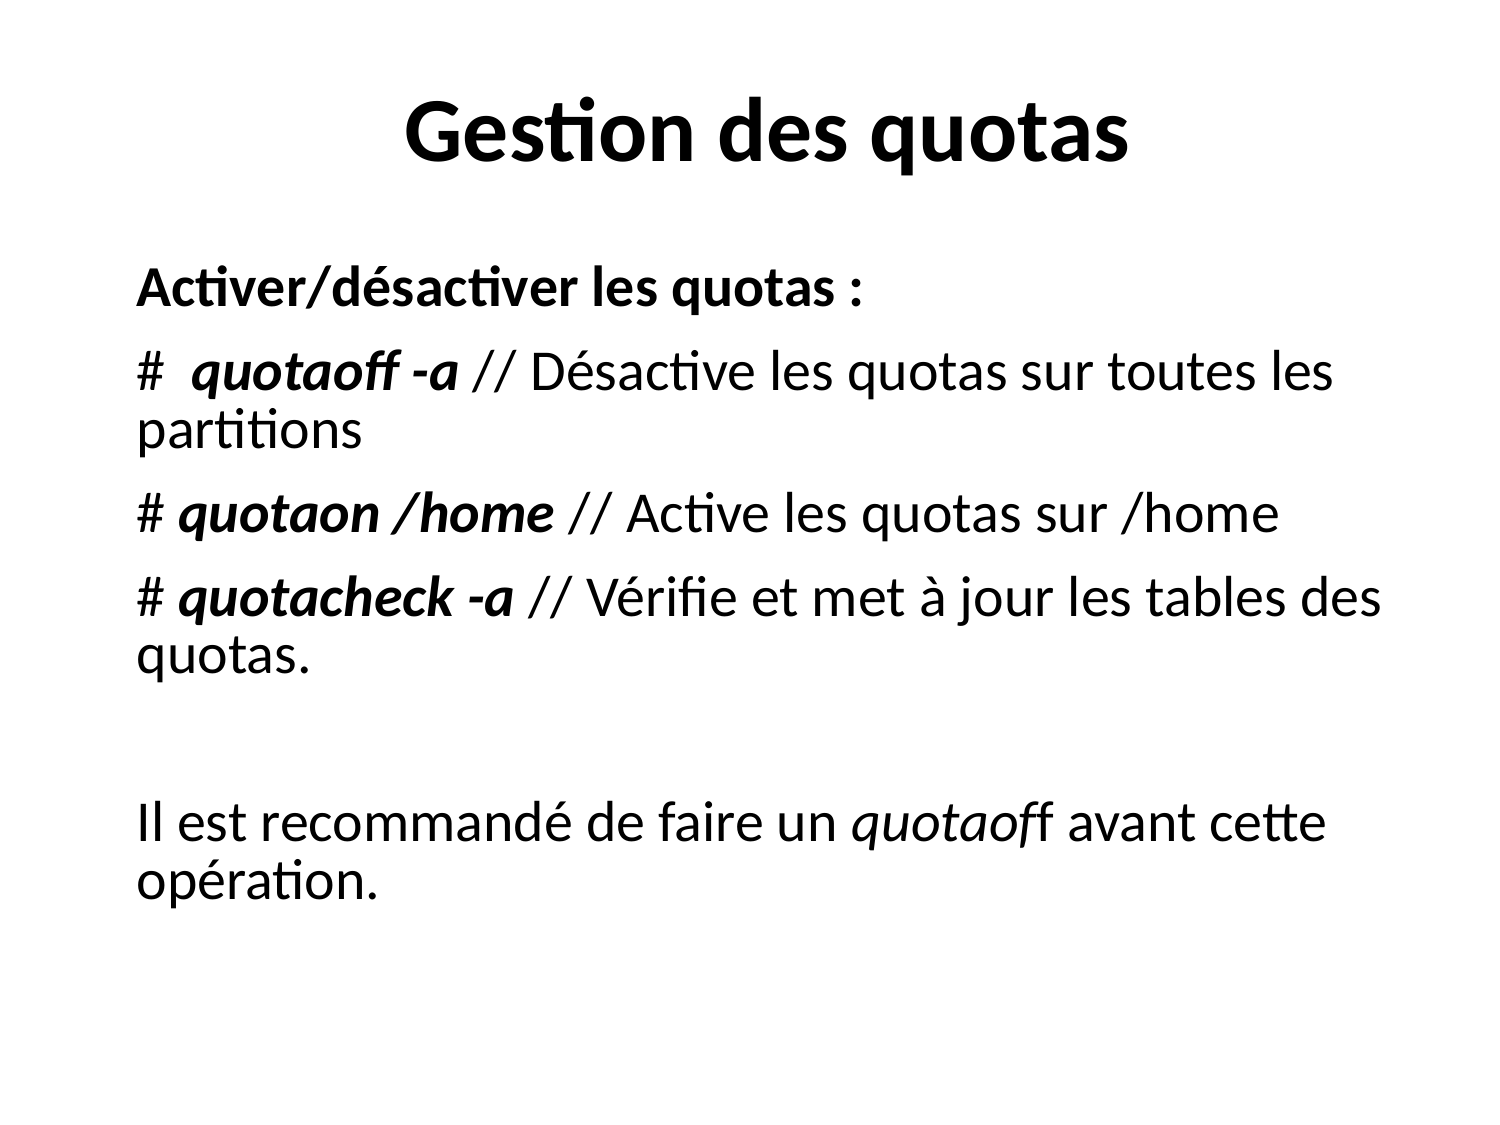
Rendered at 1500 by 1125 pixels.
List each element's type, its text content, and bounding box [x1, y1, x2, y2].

title Gestion des quotas [75, 45, 1425, 233]
list Activer/désactiver les quotas : # quotaoff -a // Désactive les quotas sur toutes les partitions # quotaon /home // Active les quotas sur /home # quotacheck -a // Vérifie et met à jour les tables des quotas. Il est recommandé de faire un quotaoff avant cette opération. [75, 263, 1425, 916]
